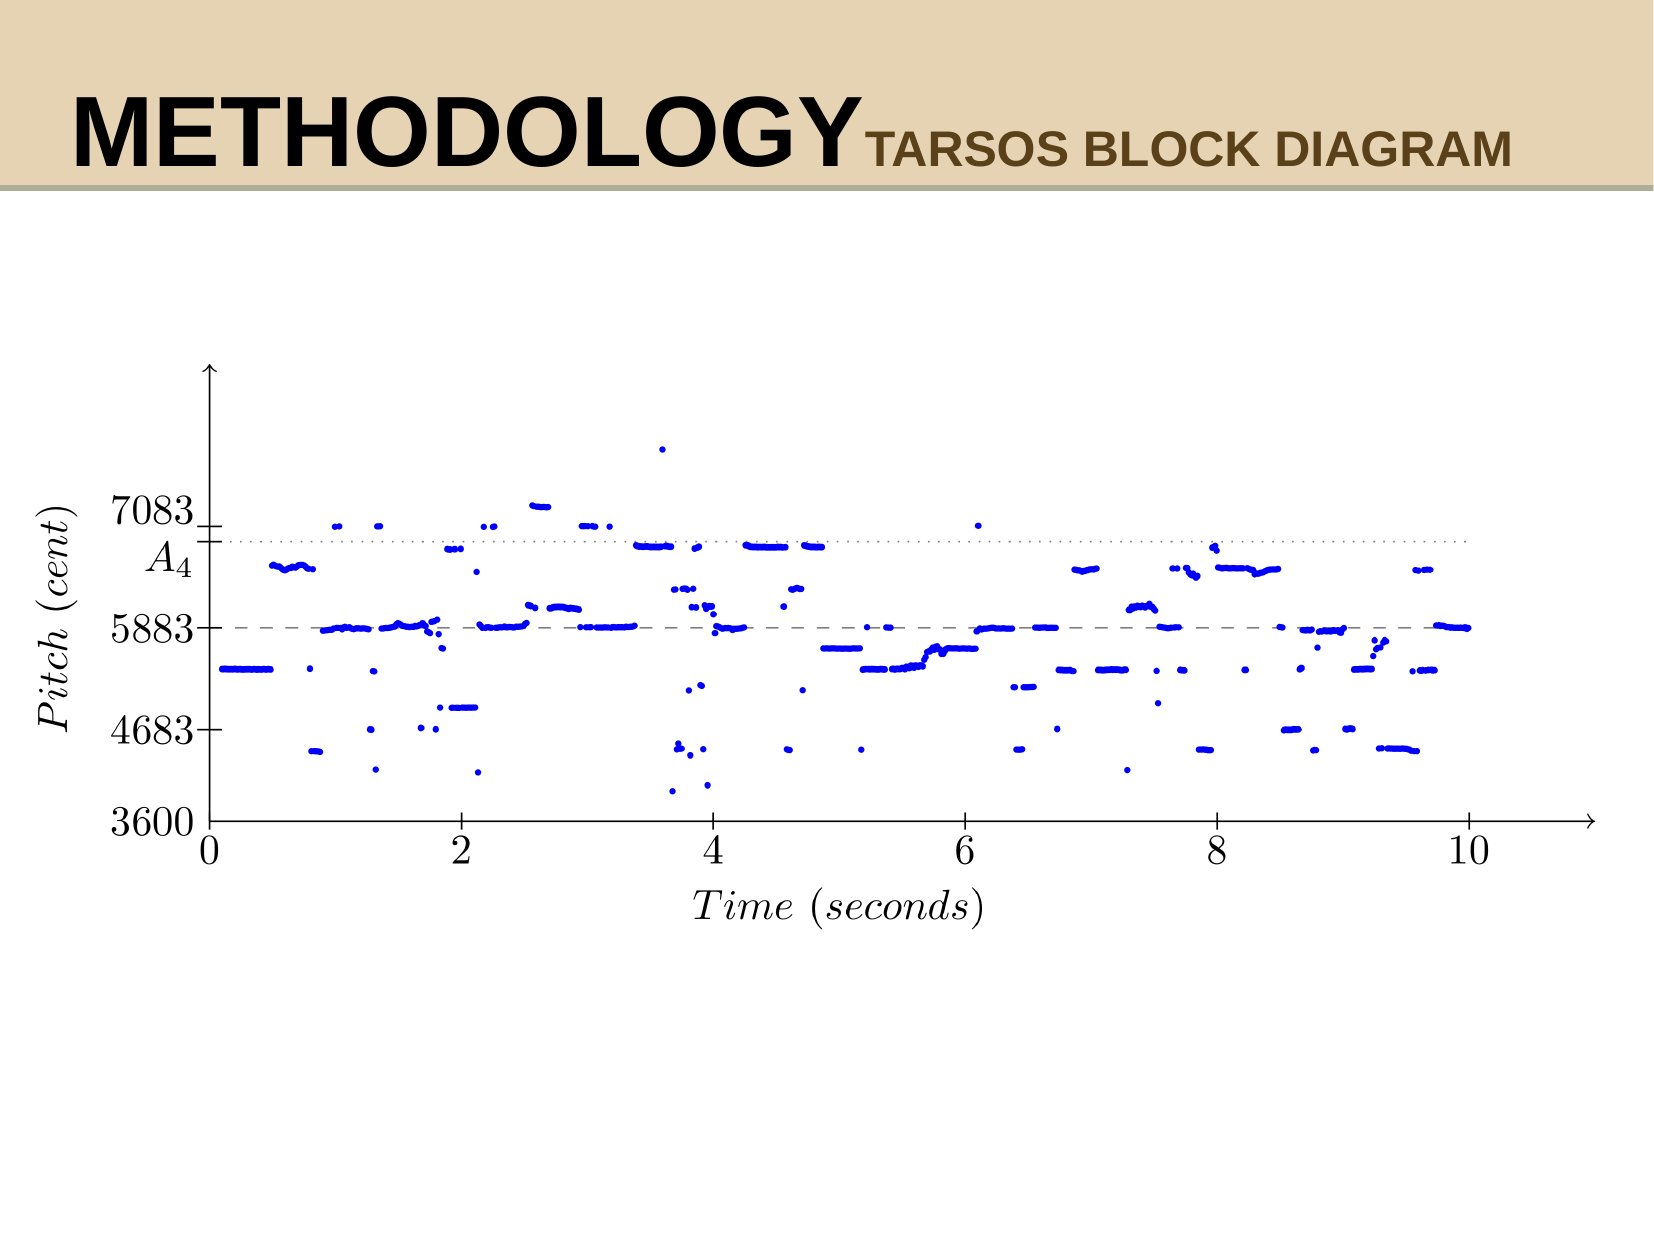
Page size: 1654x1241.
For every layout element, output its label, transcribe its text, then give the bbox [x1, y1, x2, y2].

picture [0, 337, 1654, 938]
title METHODOLOGYTARSOS BLOCK DIAGRAM [0, 0, 1654, 188]
